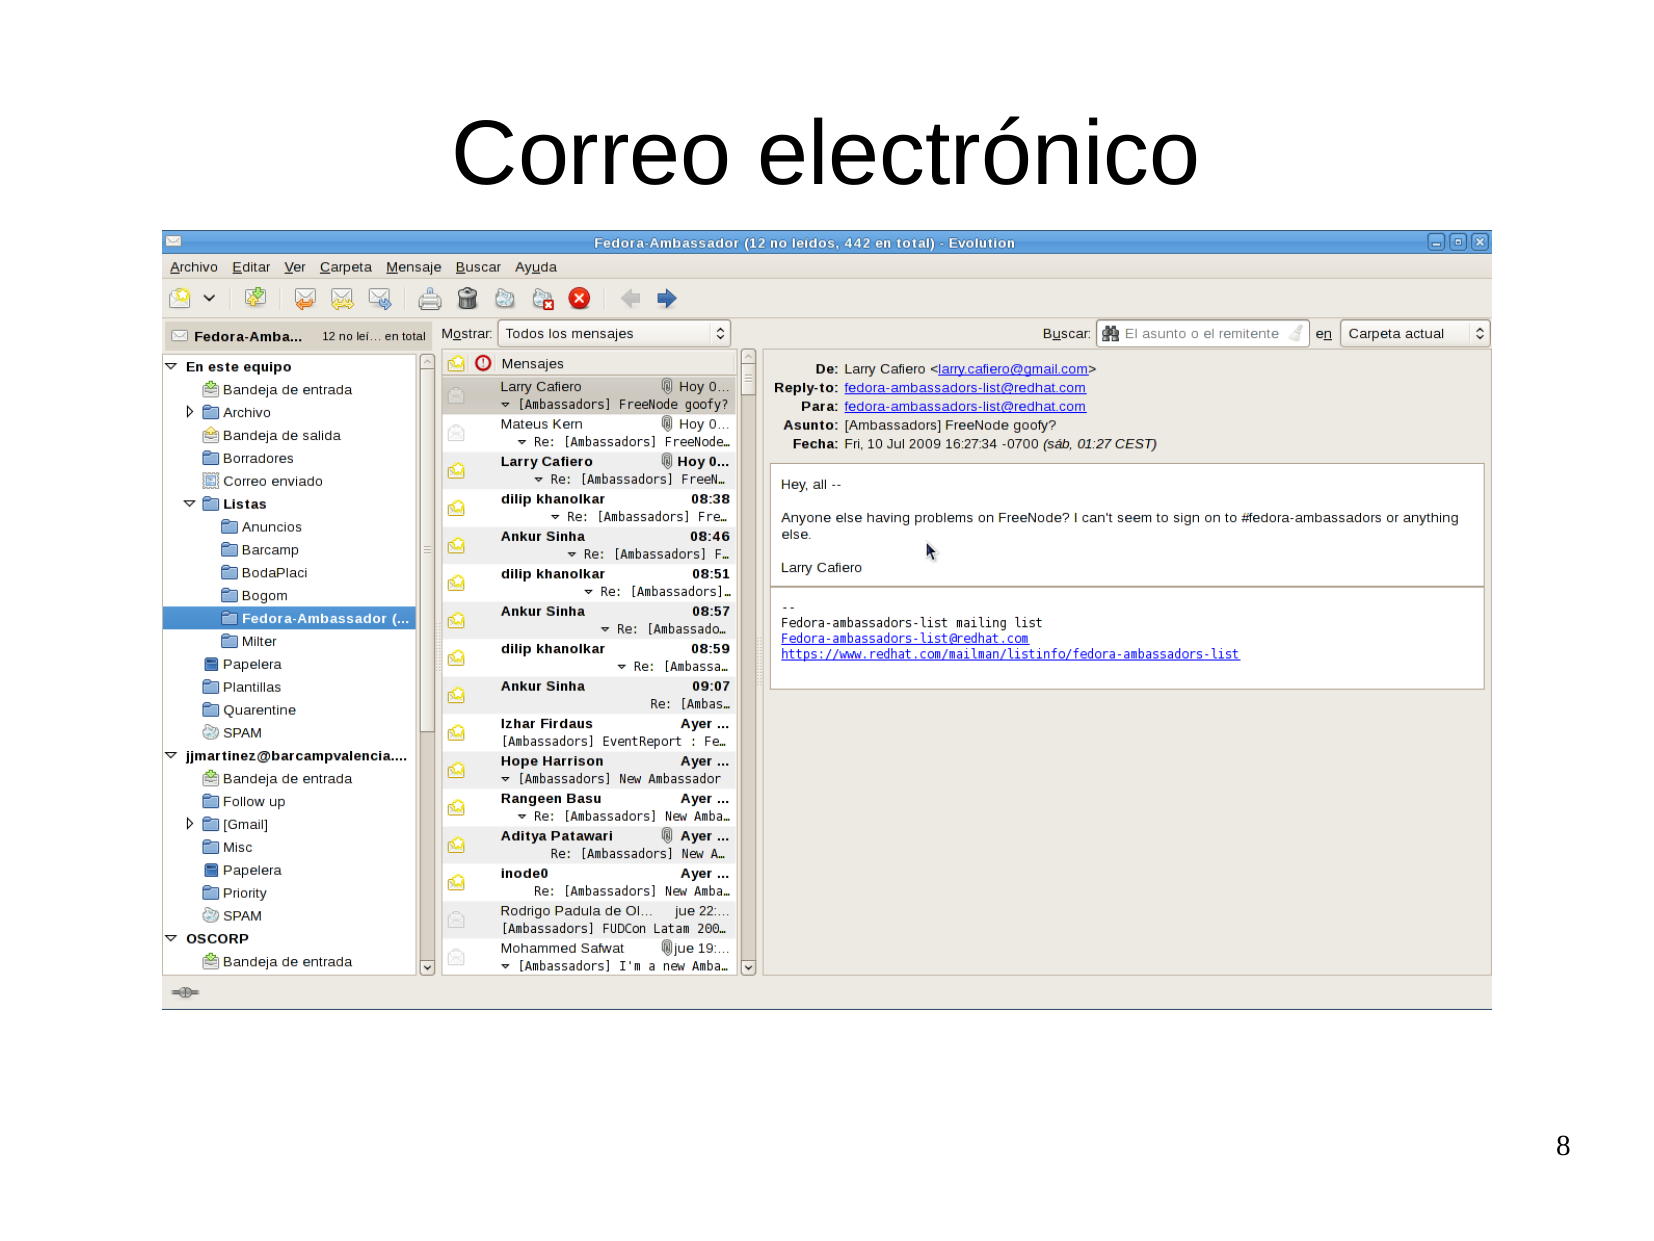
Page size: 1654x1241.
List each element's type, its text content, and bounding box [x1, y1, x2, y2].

title Correo electrónico [82, 56, 1571, 250]
picture [162, 230, 1492, 1010]
